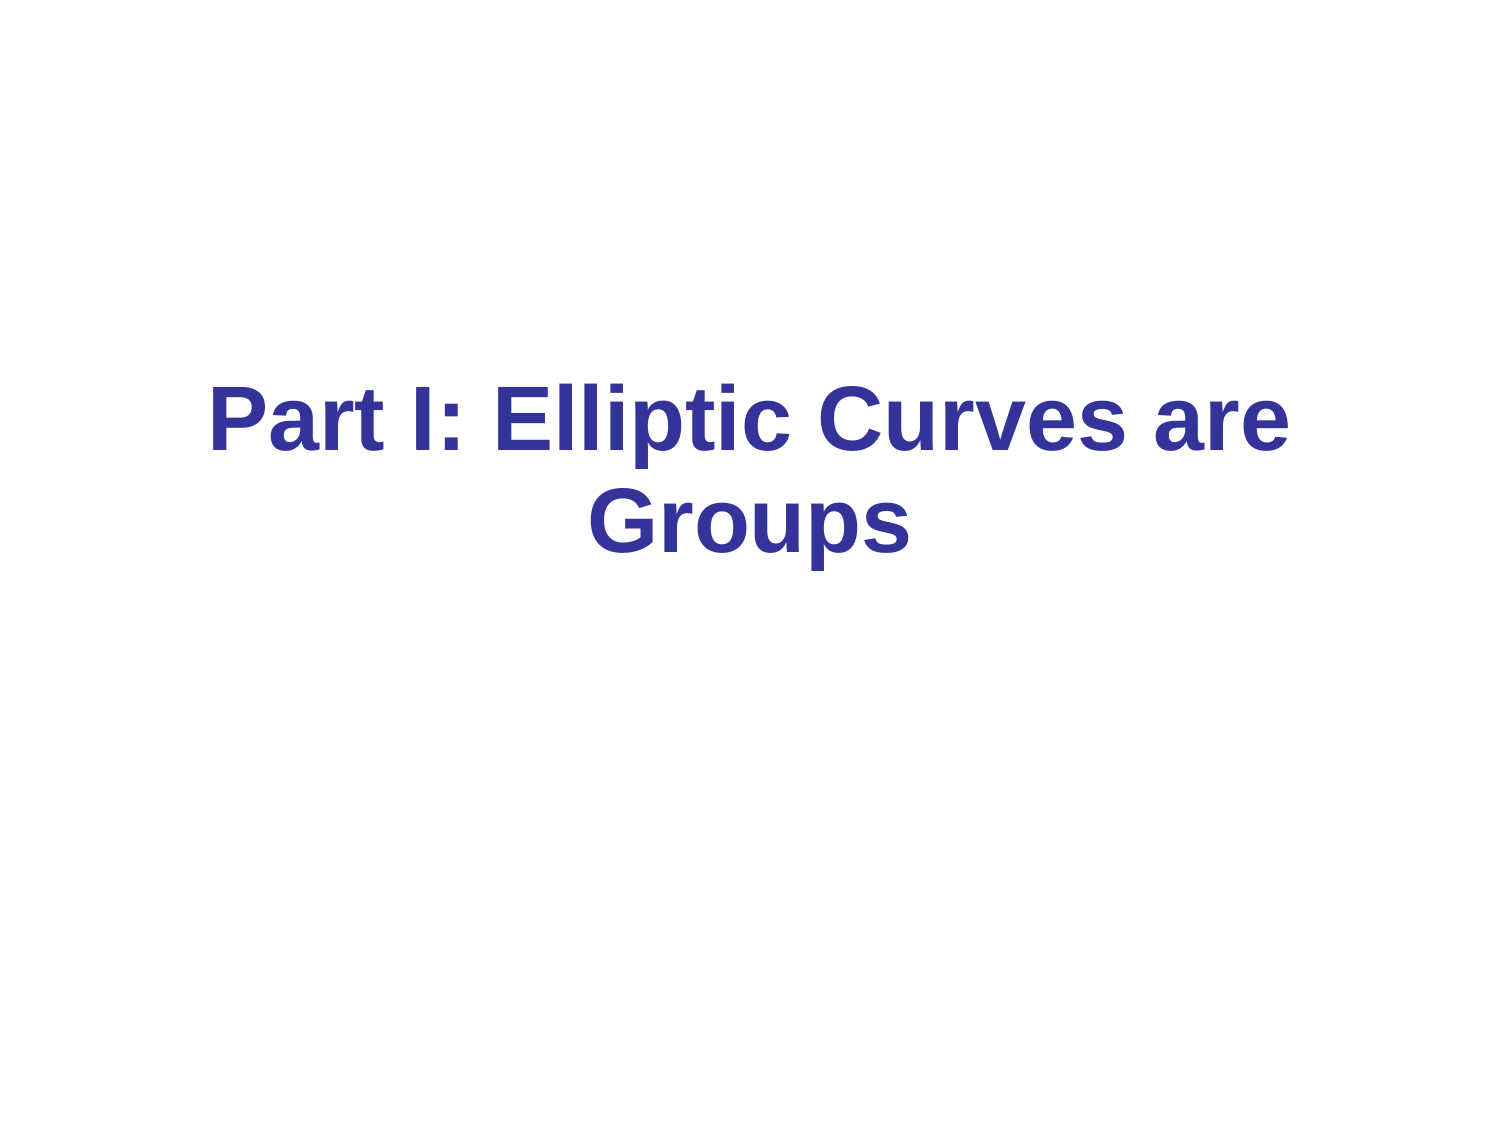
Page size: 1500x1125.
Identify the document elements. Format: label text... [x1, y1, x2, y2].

title Part I: Elliptic Curves are Groups [112, 349, 1388, 591]
